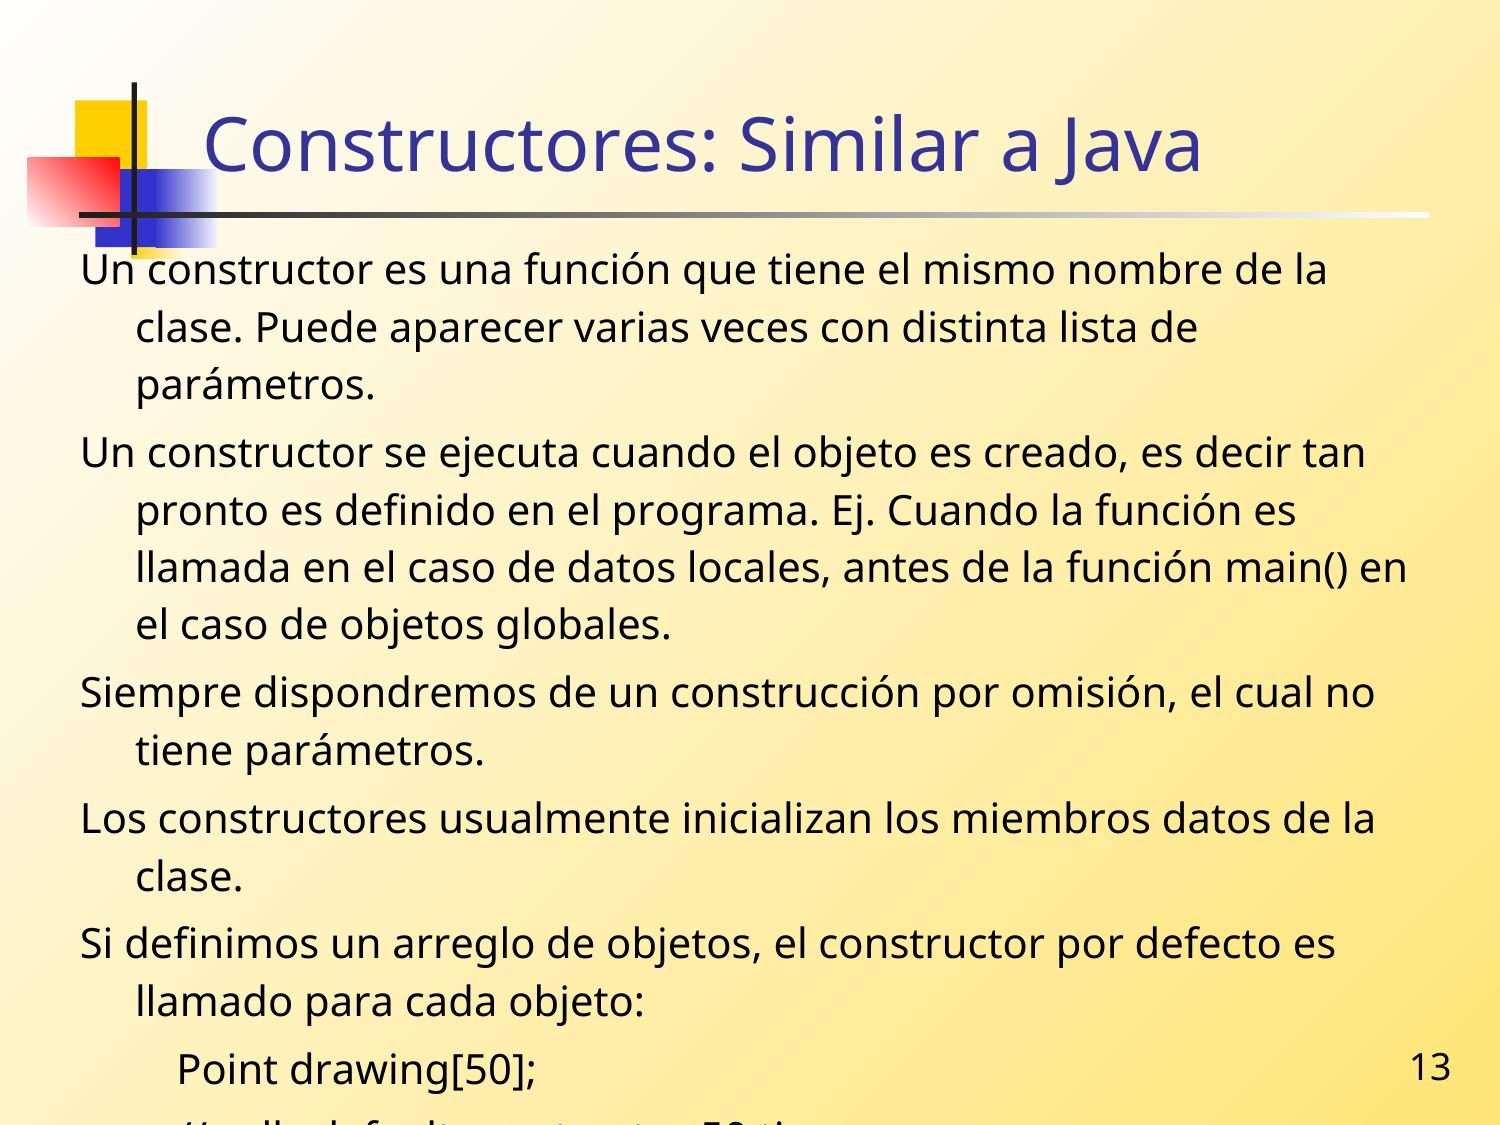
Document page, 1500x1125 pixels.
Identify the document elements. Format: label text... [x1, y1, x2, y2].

list Un constructor es una función que tiene el mismo nombre de la clase. Puede aparecer varias veces con distinta lista de parámetros. Un constructor se ejecuta cuando el objeto es creado, es decir tan pronto es definido en el programa. Ej. Cuando la función es llamada en el caso de datos locales, antes de la función main() en el caso de objetos globales. Siempre dispondremos de un construcción por omisión, el cual no tiene parámetros. Los constructores usualmente inicializan los miembros datos de la clase. Si definimos un arreglo de objetos, el constructor por defecto es llamado para cada objeto: Point drawing[50]; // calls default constructor 50 times [64, 231, 1461, 1017]
title Constructores: Similar a Java [187, 37, 1466, 201]
